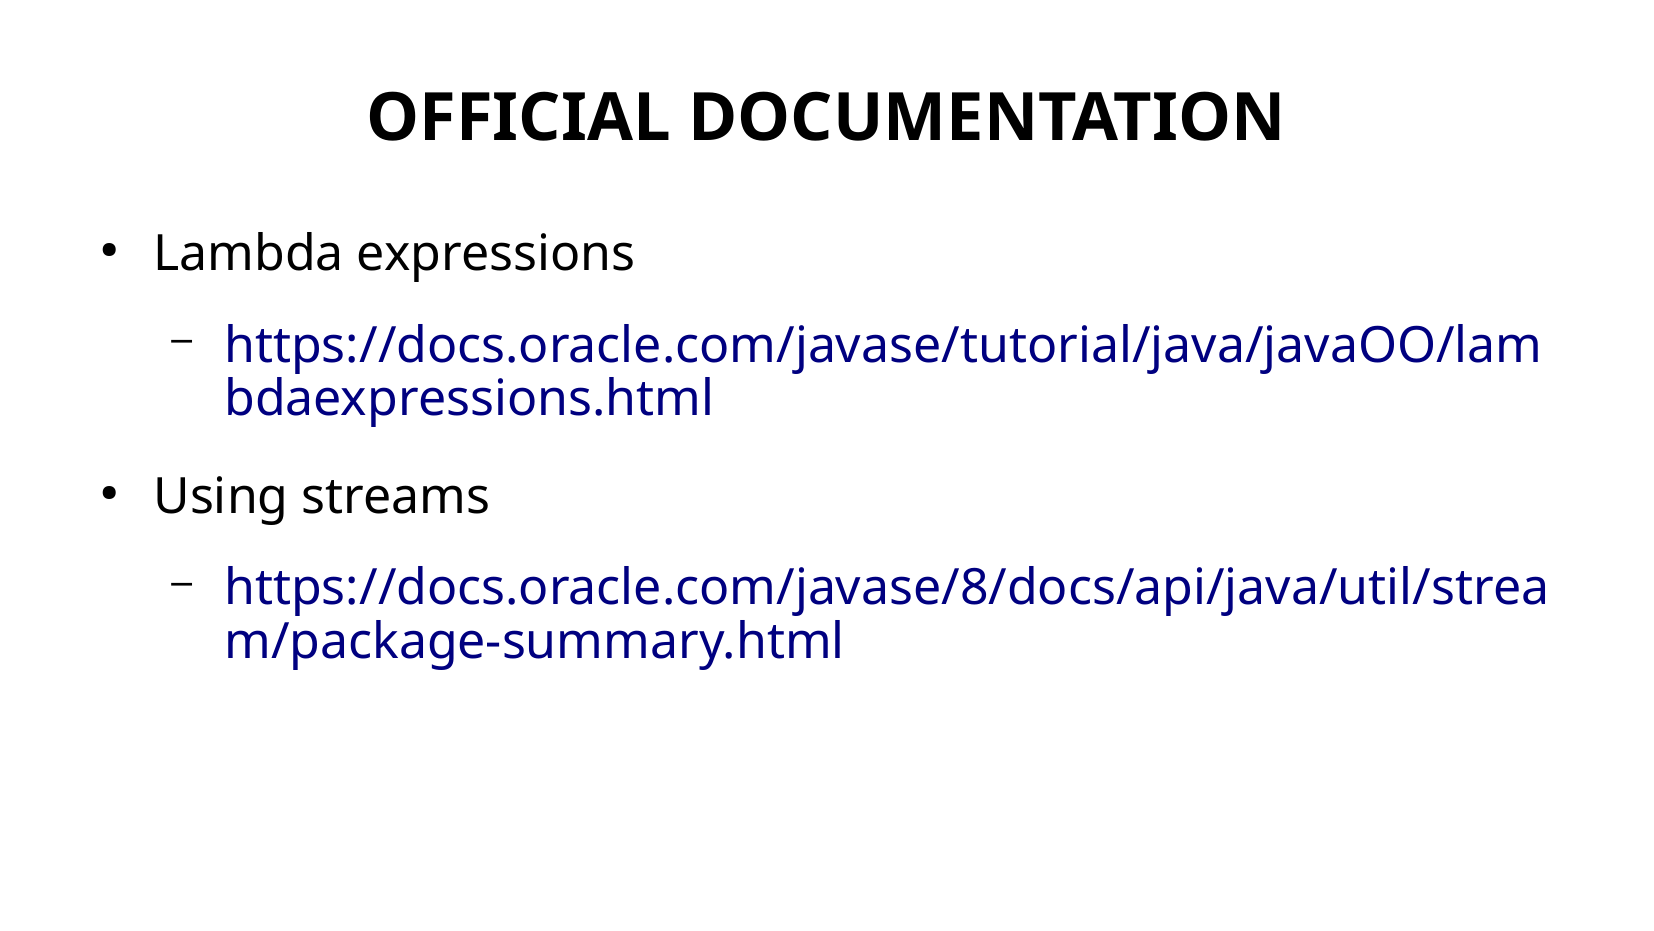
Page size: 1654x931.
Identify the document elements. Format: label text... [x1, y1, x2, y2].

title OFFICIAL DOCUMENTATION [82, 36, 1571, 193]
list Lambda expressions https://docs.oracle.com/javase/tutorial/java/javaOO/lambdaexpressions.html Using streams https://docs.oracle.com/javase/8/docs/api/java/util/stream/package-summary.html [82, 217, 1571, 757]
